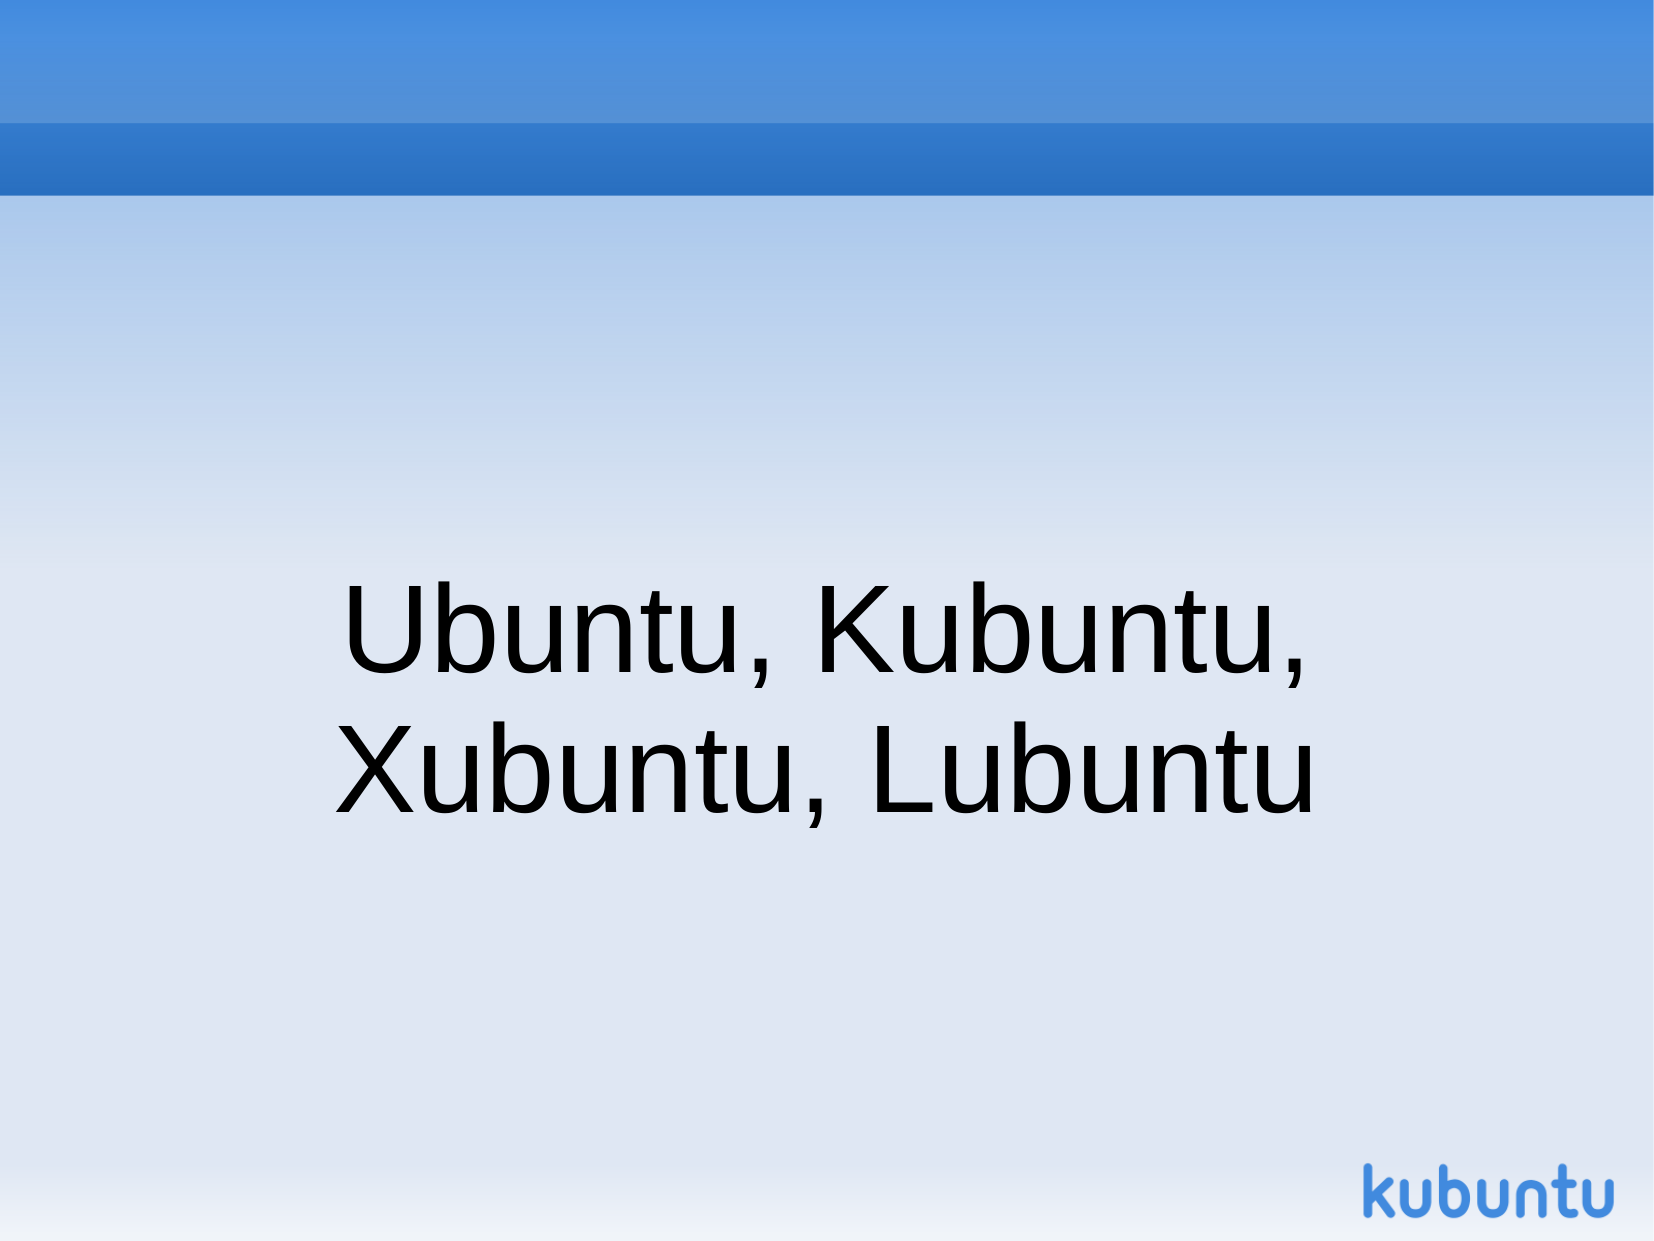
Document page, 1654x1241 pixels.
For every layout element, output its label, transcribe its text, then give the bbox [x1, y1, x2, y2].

subtitle Ubuntu, Kubuntu, Xubuntu, Lubuntu [82, 290, 1571, 1109]
picture [0, 0, 1654, 1241]
